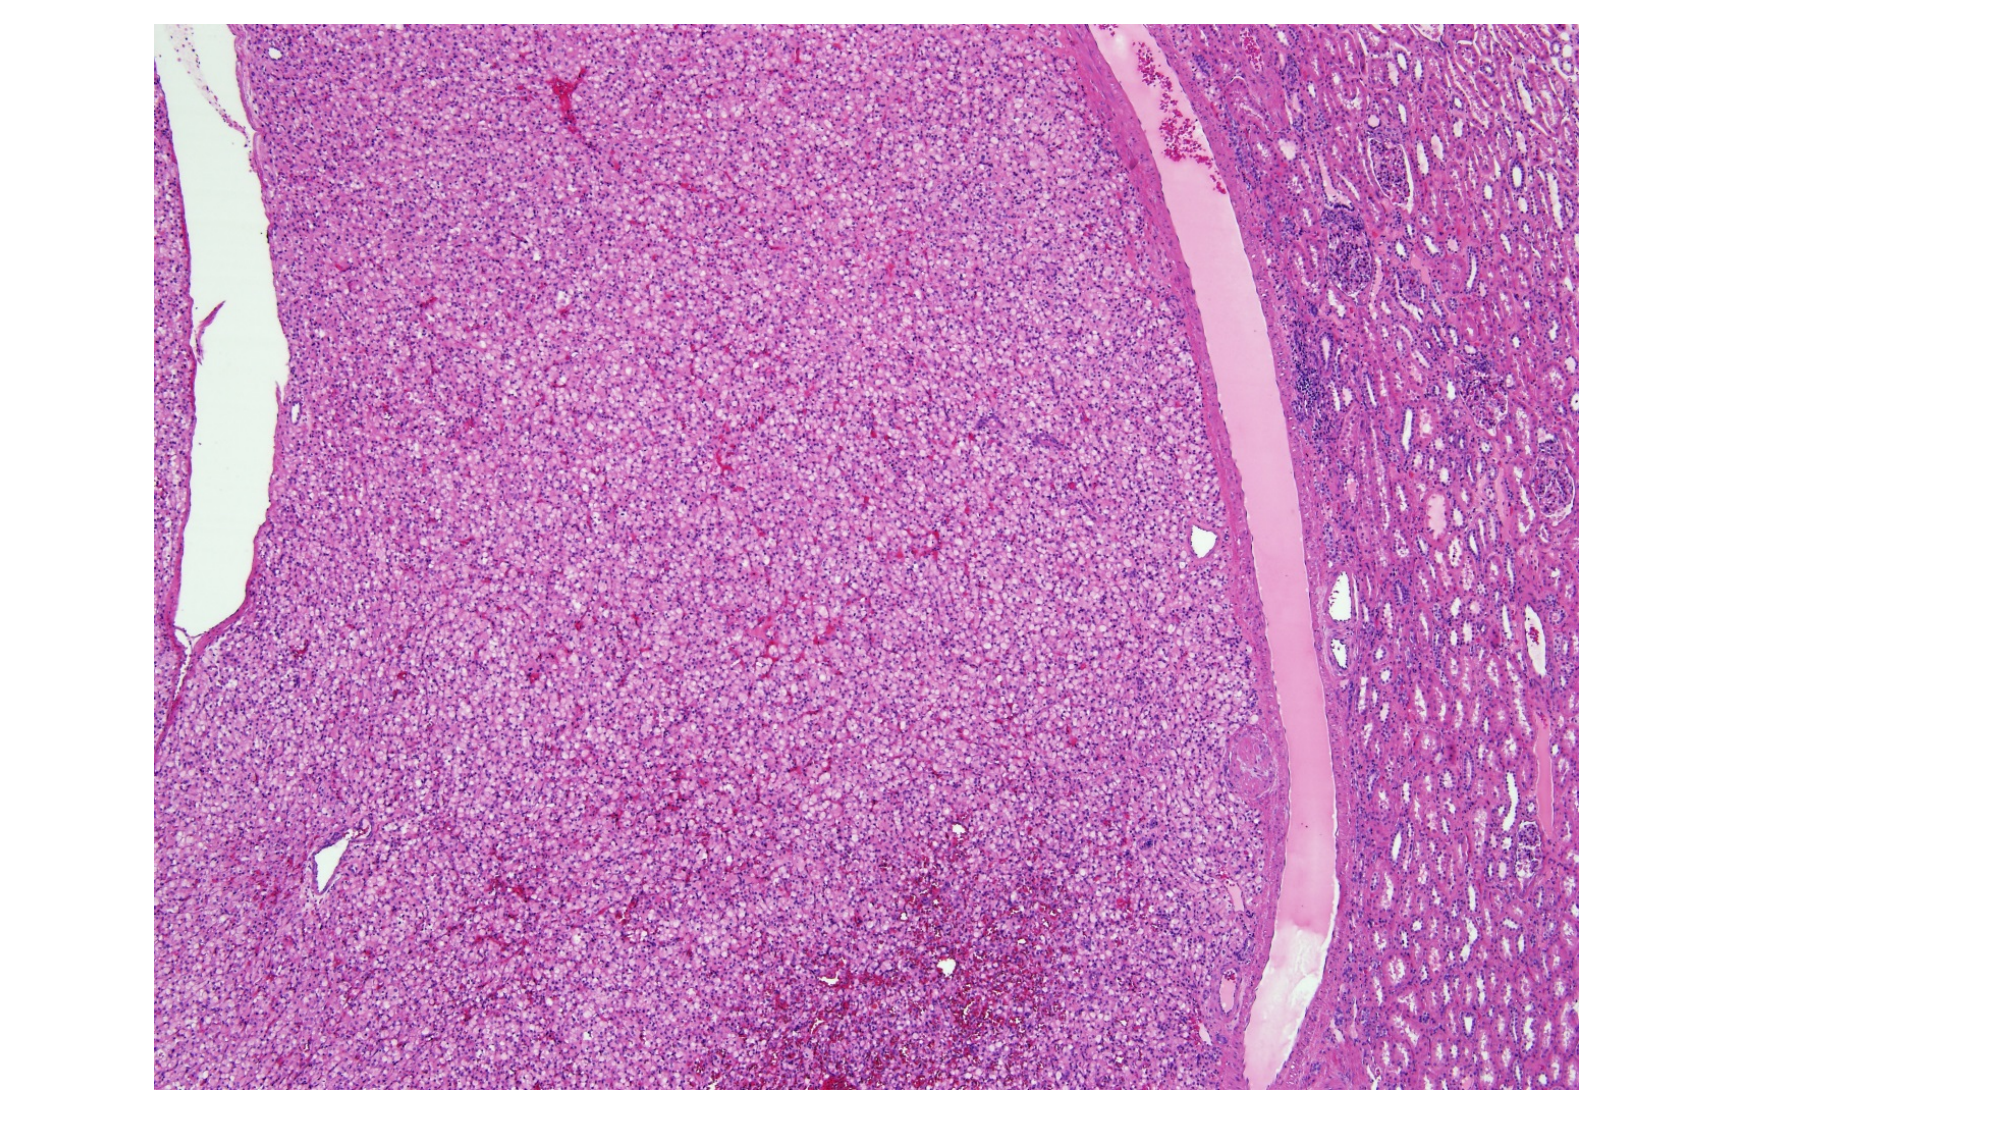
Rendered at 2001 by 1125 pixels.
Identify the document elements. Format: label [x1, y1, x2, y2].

picture [154, 24, 1579, 1090]
